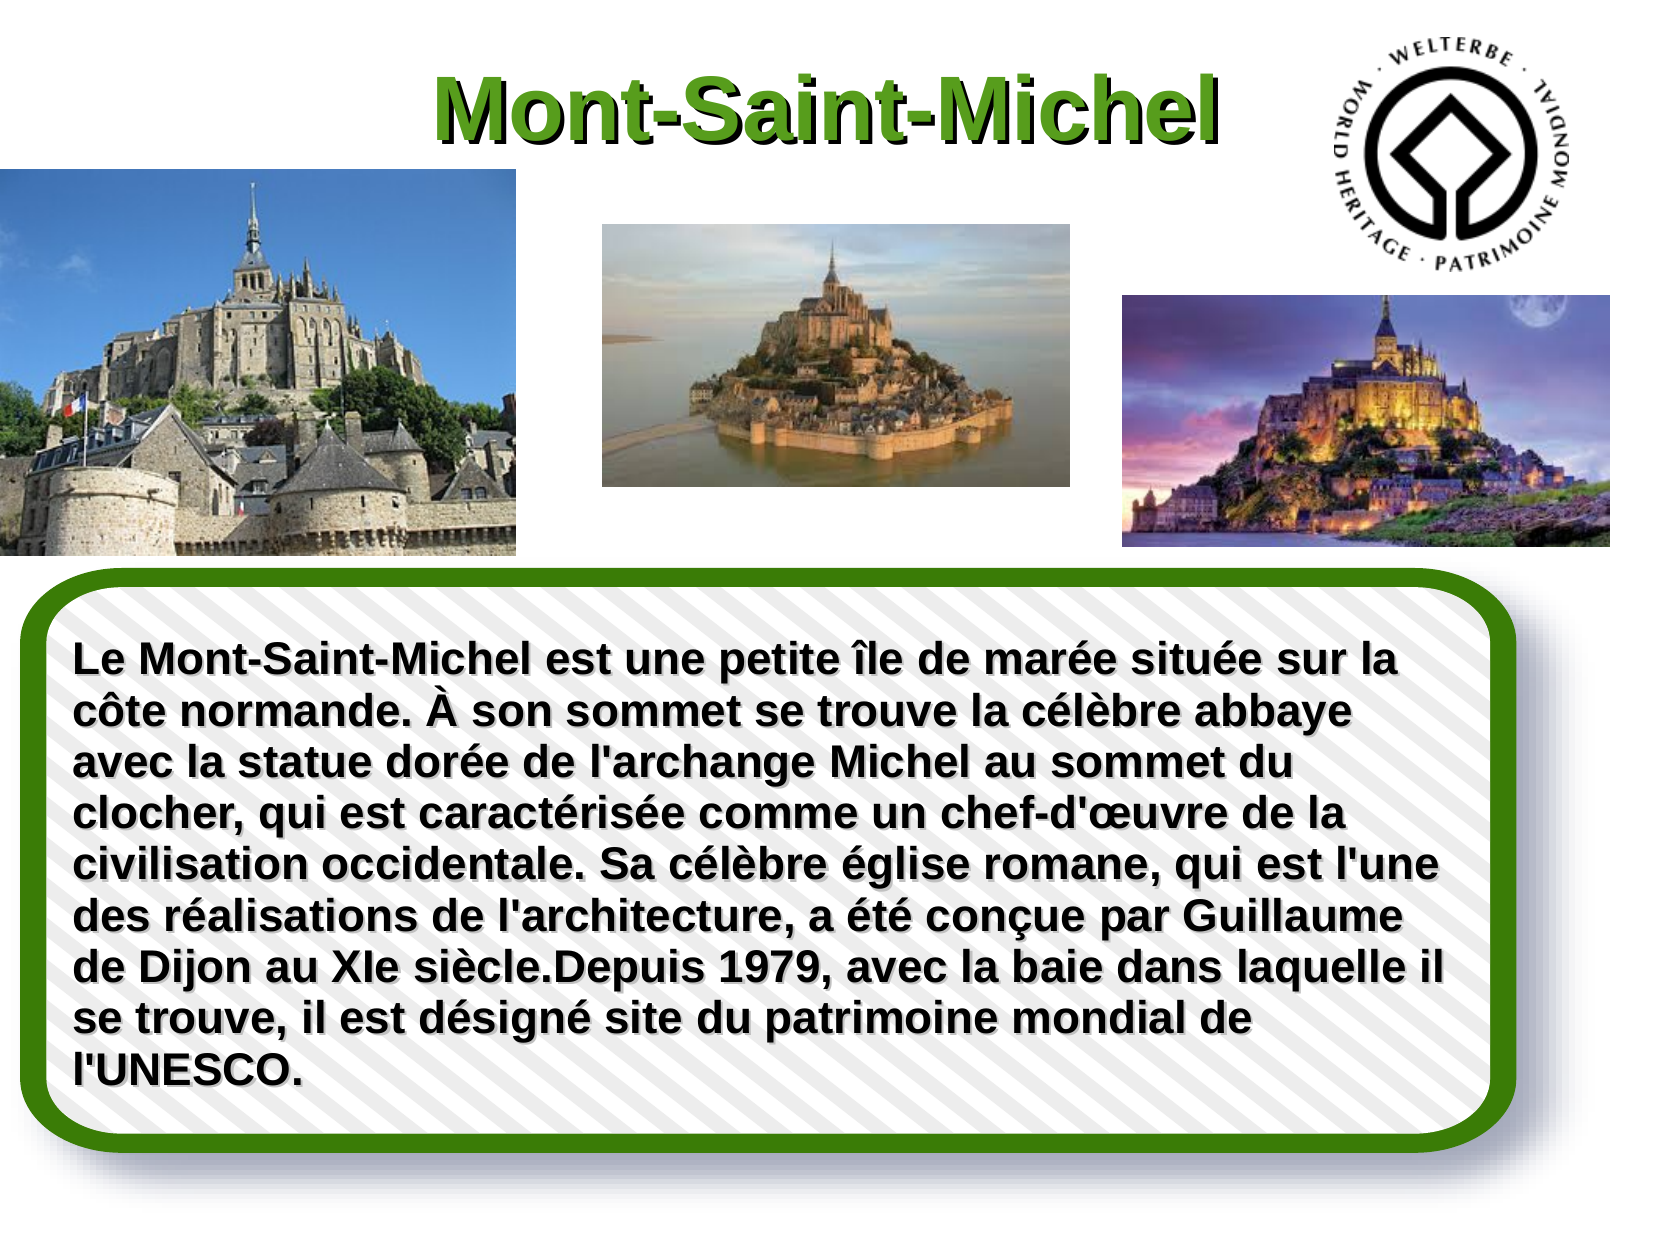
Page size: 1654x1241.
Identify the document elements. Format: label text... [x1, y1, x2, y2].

text_box Le Mont-Saint-Michel est une petite île de marée située sur la côte normande. À son sommet se trouve la célèbre abbaye avec la statue dorée de l'archange Michel au sommet du clocher, qui est caractérisée comme un chef-d'œuvre de la civilisation occidentale. Sa célèbre église romane, qui est l'une des réalisations de l'architecture, a été conçue par Guillaume de Dijon au XIe siècle.Depuis 1979, avec la baie dans laquelle il se trouve, il est désigné site du patrimoine mondial de l'UNESCO. [57, 625, 1465, 1241]
title Mont-Saint-Michel [82, 5, 1571, 213]
picture [1334, 37, 1569, 272]
picture [602, 224, 1070, 487]
picture [0, 169, 1654, 1241]
